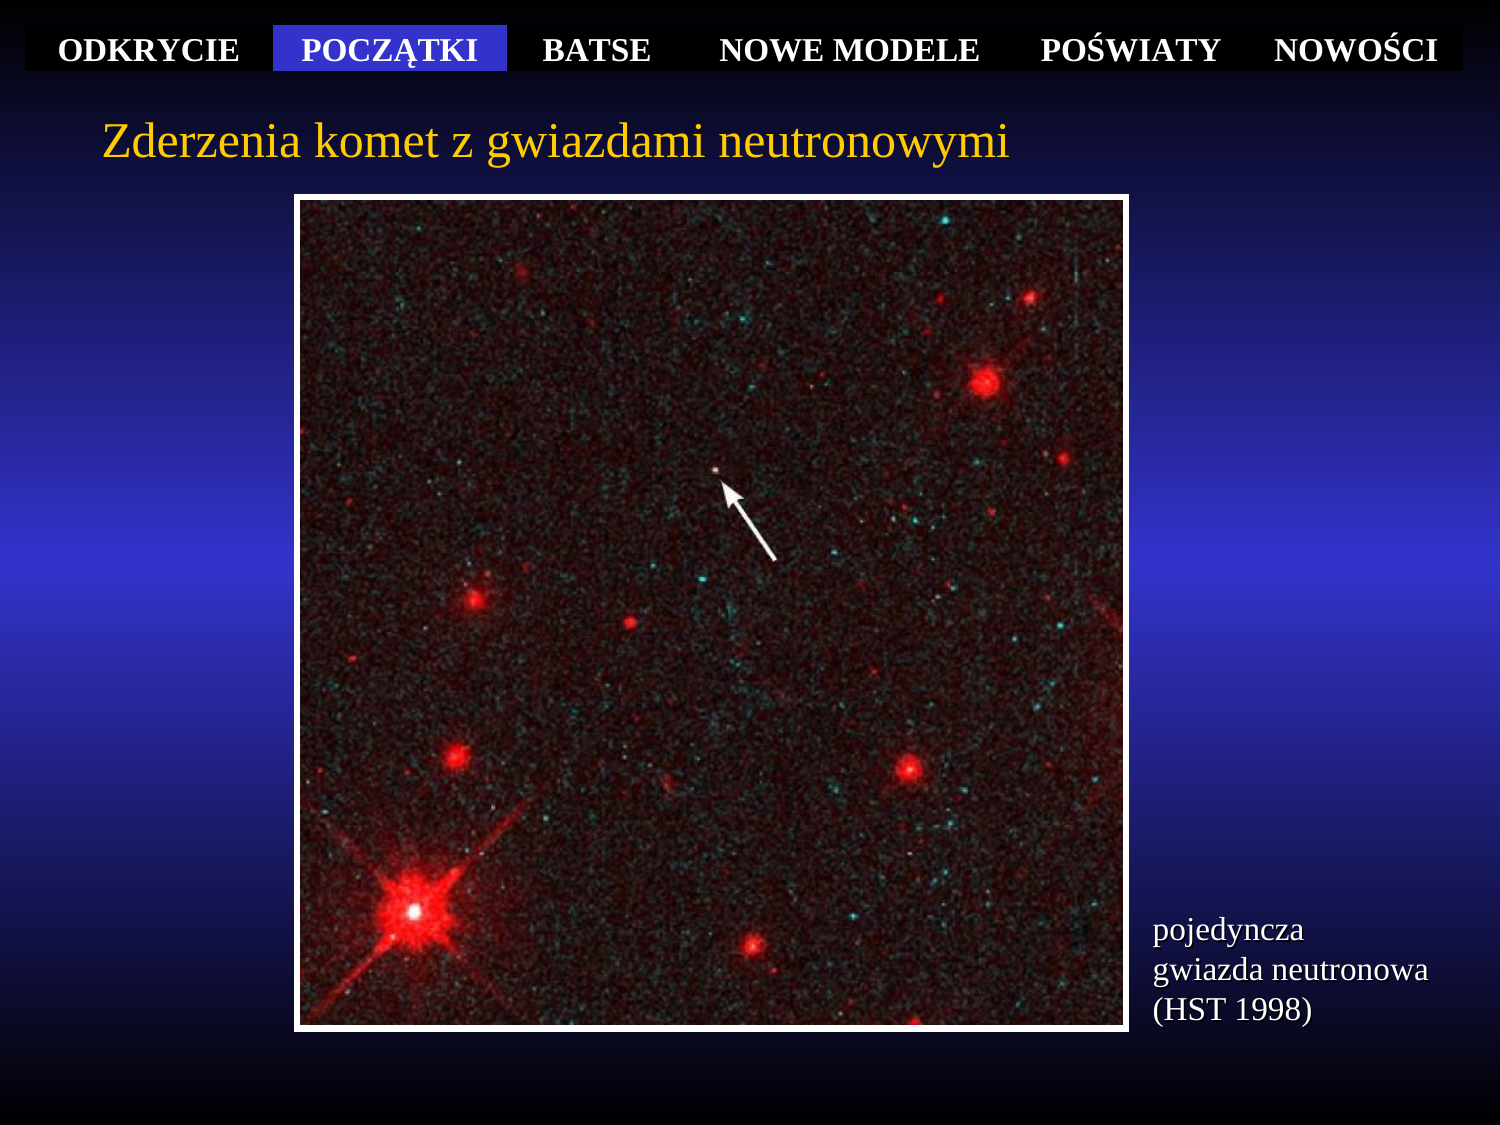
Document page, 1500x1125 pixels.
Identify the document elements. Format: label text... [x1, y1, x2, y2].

picture [300, 200, 1123, 1026]
text_box pojedyncza gwiazda neutronowa (HST 1998) [1137, 899, 1445, 1036]
table_header BATSE [507, 25, 688, 71]
table_header POCZĄTKI [273, 25, 507, 71]
table_header NOWE MODELE [688, 25, 1013, 71]
table_header POŚWIATY [1013, 25, 1250, 71]
text_box Zderzenia komet z gwiazdami neutronowymi [86, 99, 1026, 176]
table_header ODKRYCIE [25, 25, 273, 71]
table_header NOWOŚCI [1250, 25, 1463, 71]
